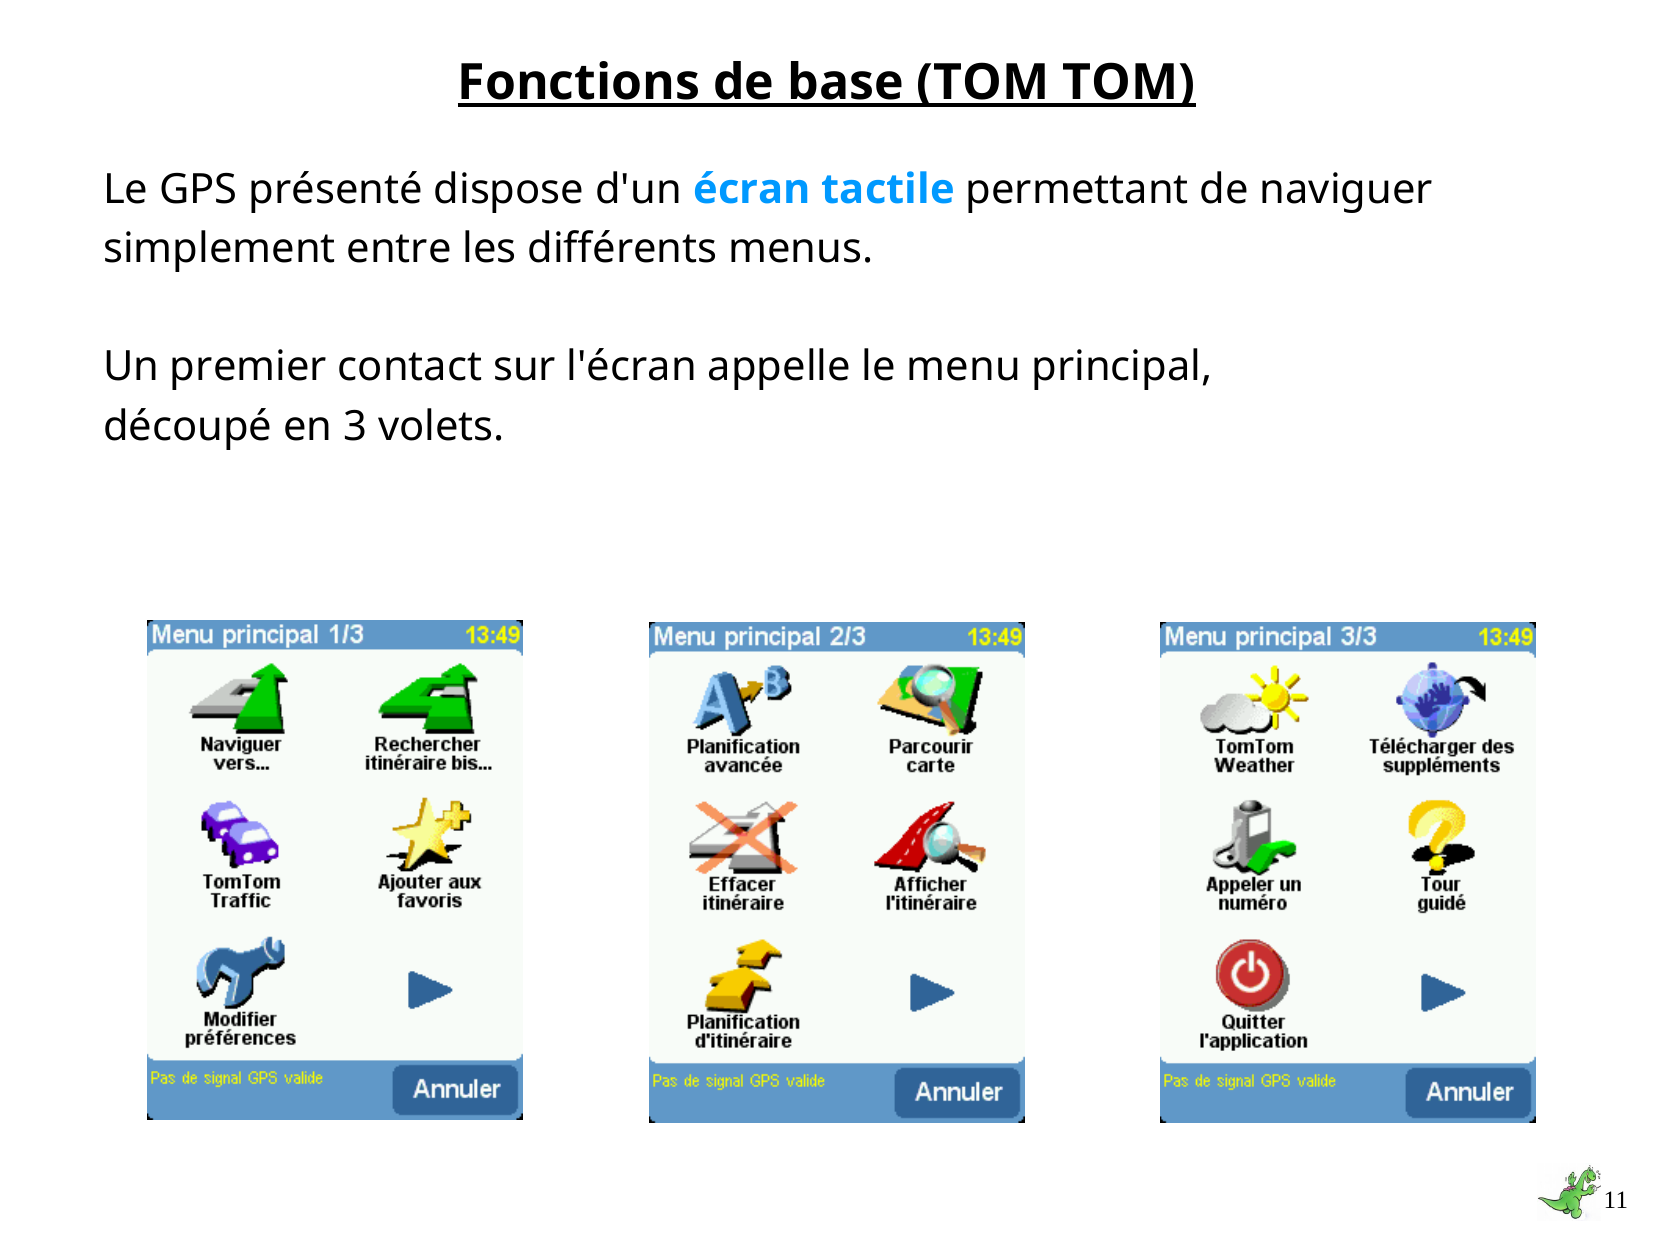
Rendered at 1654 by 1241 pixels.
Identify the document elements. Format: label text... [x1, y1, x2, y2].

picture [147, 620, 523, 1121]
picture [1160, 622, 1536, 1123]
text_box 11 [1603, 1187, 1632, 1215]
text_box Fonctions de base (TOM TOM) Le GPS présenté dispose d'un écran tactile permettant de naviguer simplement entre les différents menus. Un premier contact sur l'écran appelle le menu principal, découpé en 3 volets. [88, 30, 1566, 851]
picture [1537, 1163, 1601, 1221]
picture [649, 622, 1025, 1123]
